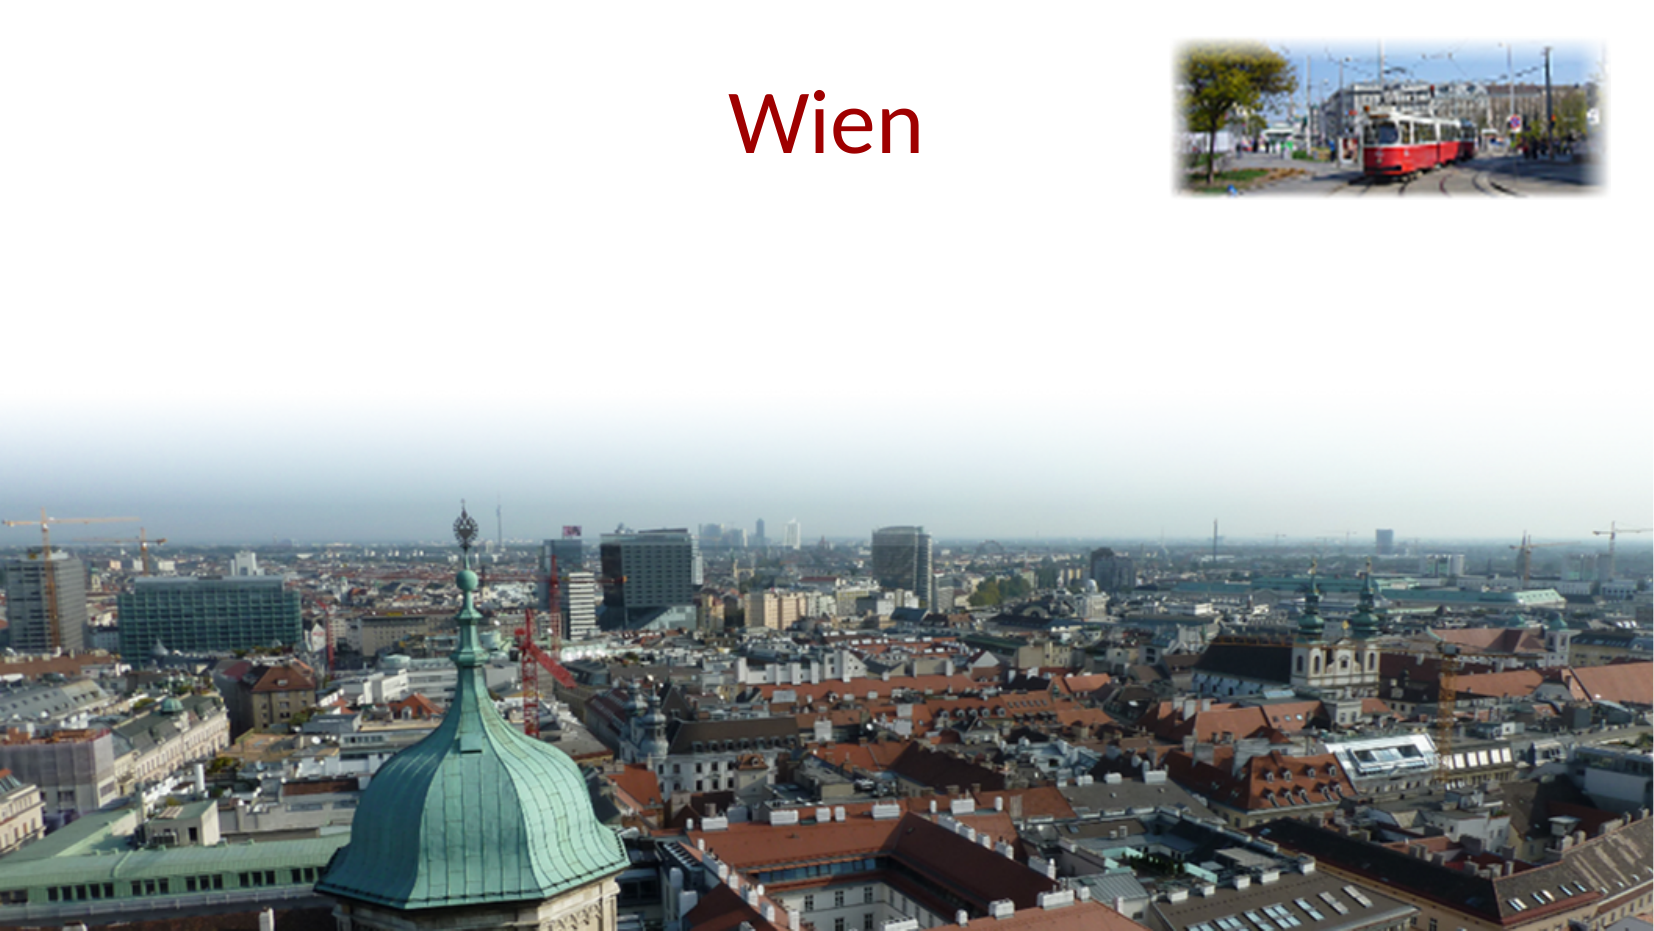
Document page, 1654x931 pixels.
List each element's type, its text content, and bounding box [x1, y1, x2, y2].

picture [0, 389, 1654, 931]
picture [1169, 35, 1611, 201]
title Wien [82, 49, 1571, 213]
